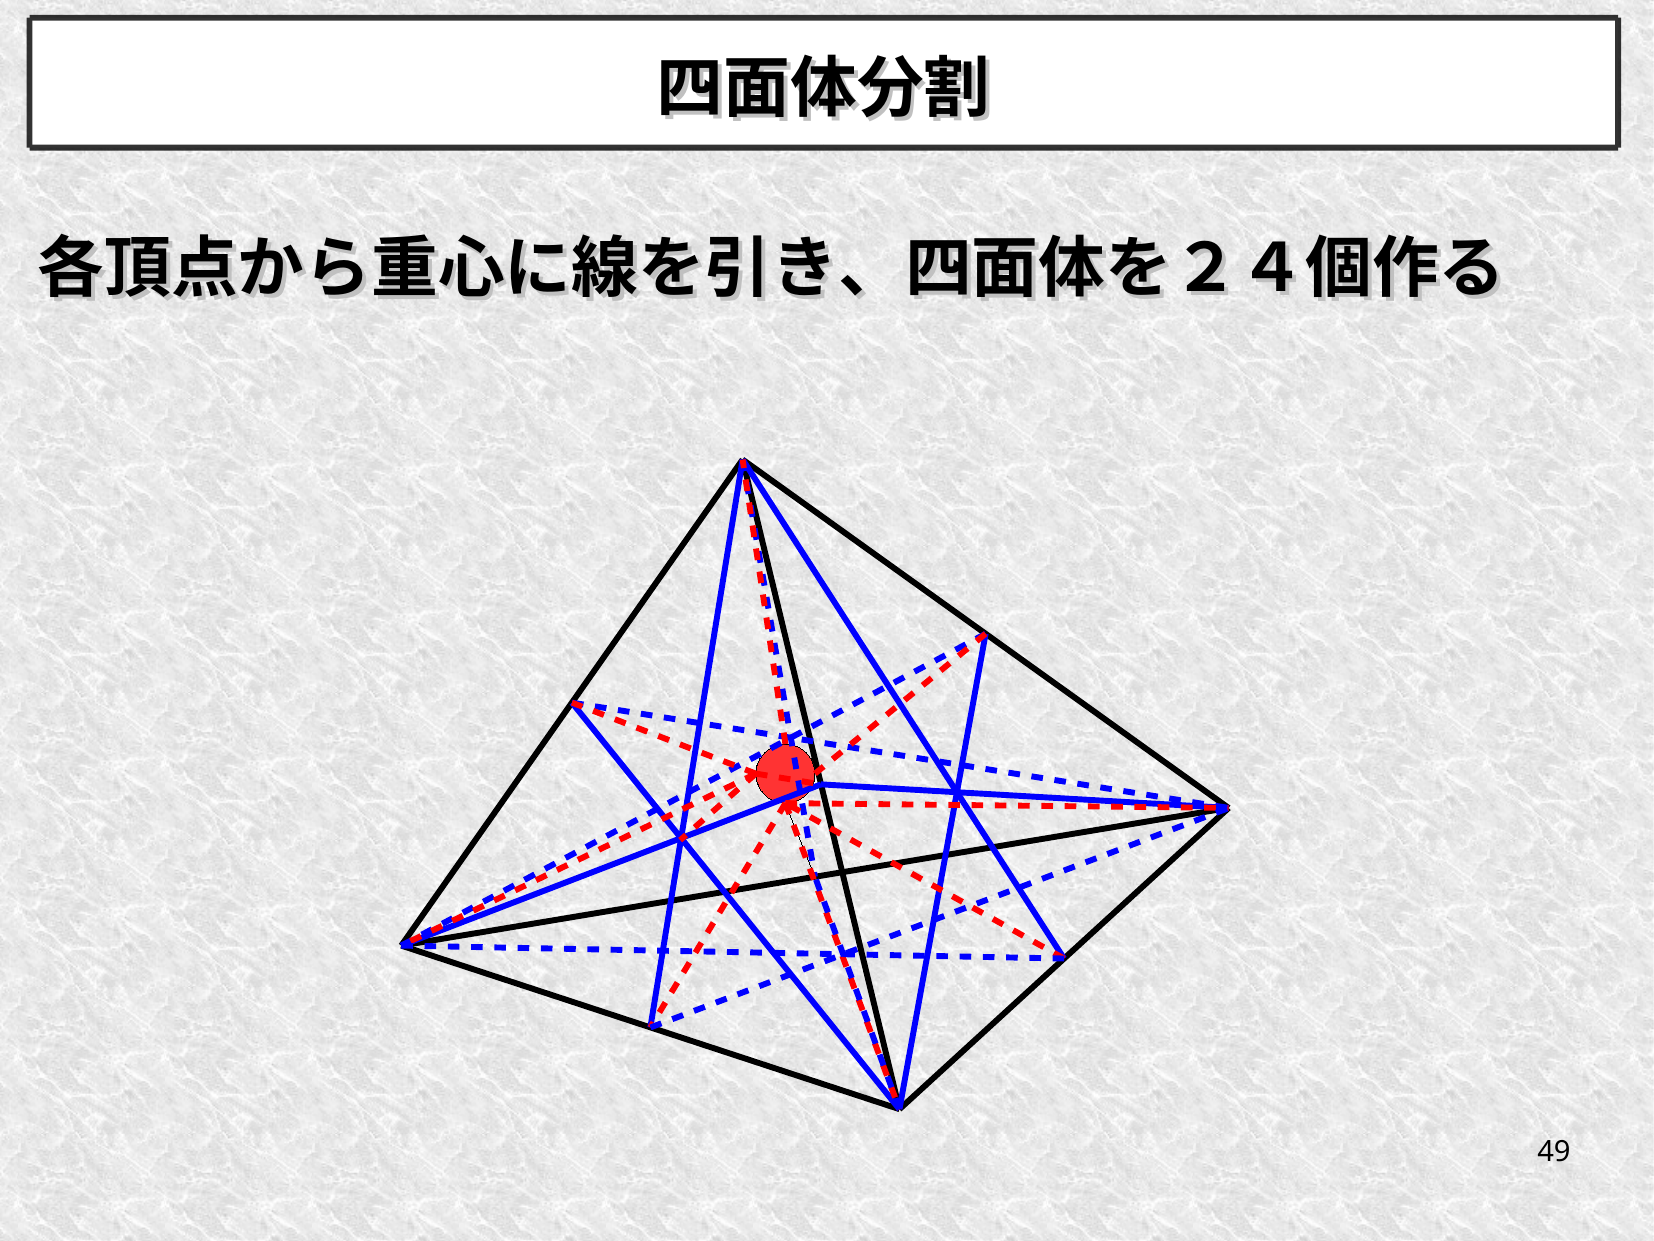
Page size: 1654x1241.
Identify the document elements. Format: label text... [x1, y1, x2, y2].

text_box 四面体分割 [29, 17, 1619, 148]
picture [0, 0, 1654, 1241]
text_box [756, 744, 815, 800]
text_box [792, 793, 808, 801]
text_box 各頂点から重心に線を引き、四面体を２４個作る [22, 206, 1500, 296]
